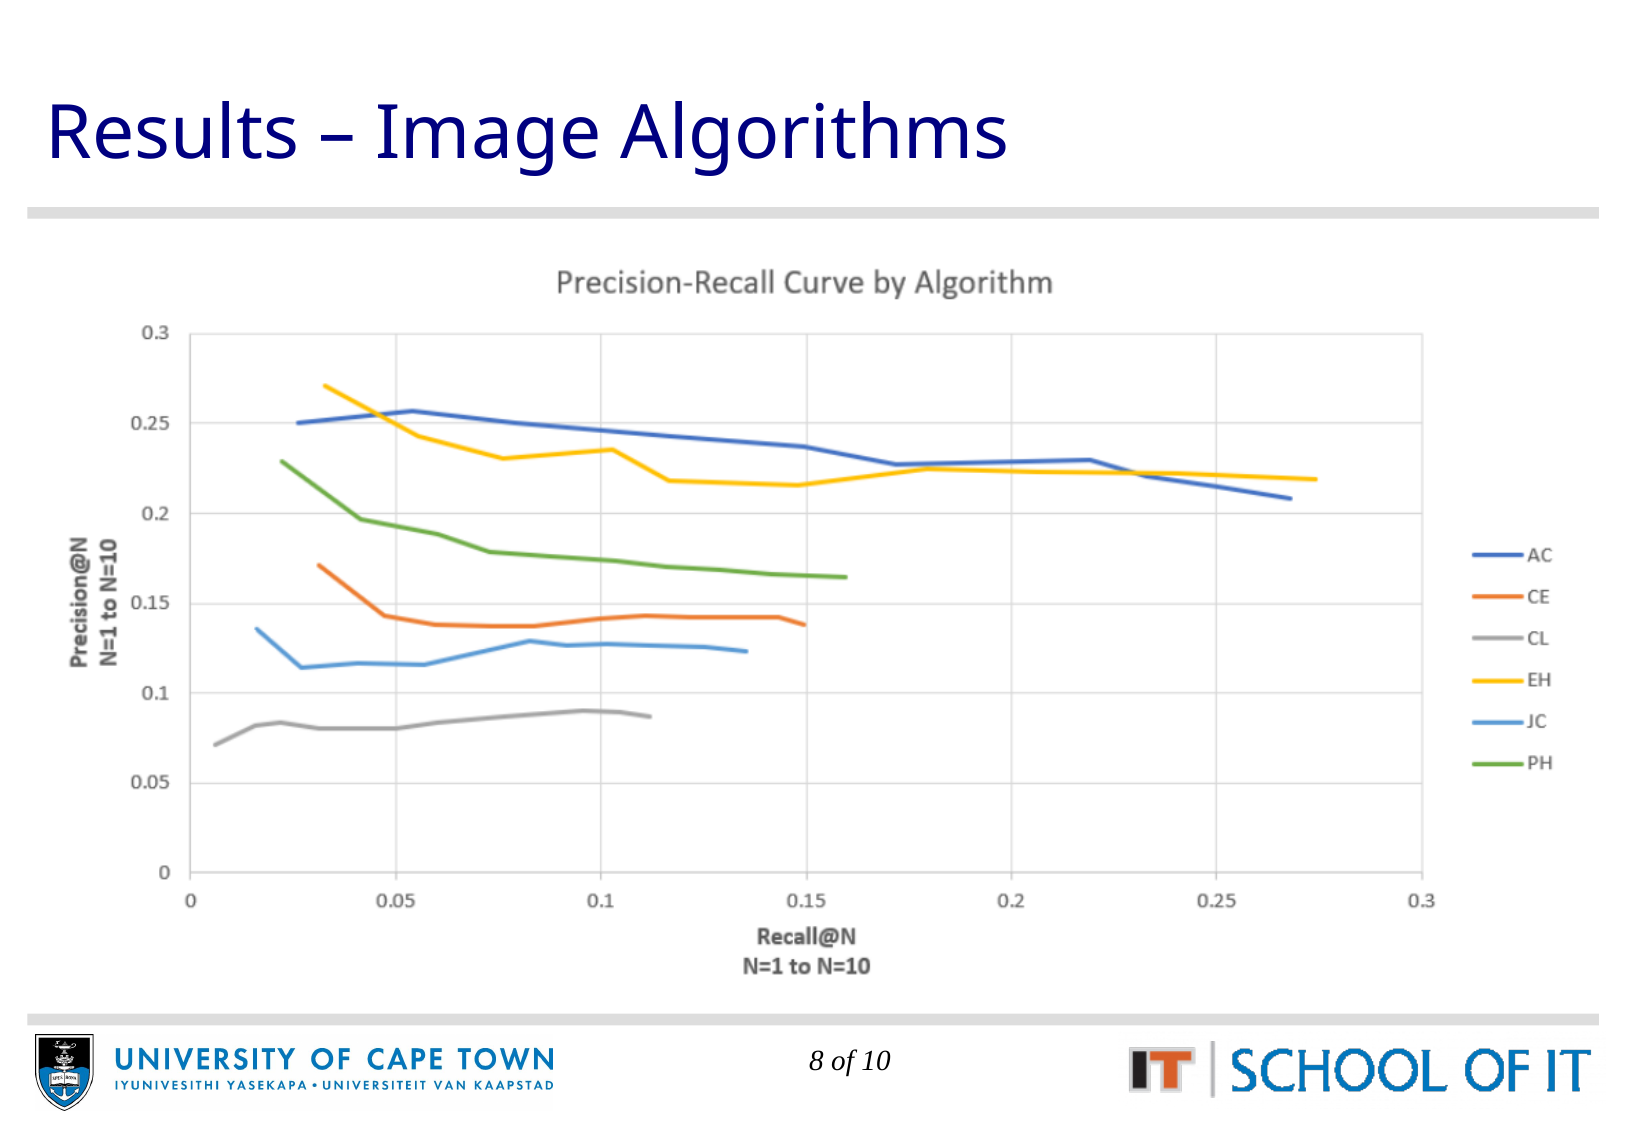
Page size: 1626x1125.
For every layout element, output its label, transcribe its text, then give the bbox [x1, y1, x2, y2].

picture [1118, 1030, 1606, 1109]
picture [35, 1034, 553, 1111]
title Results – Image Algorithms [45, 66, 1583, 194]
picture [41, 236, 1574, 998]
